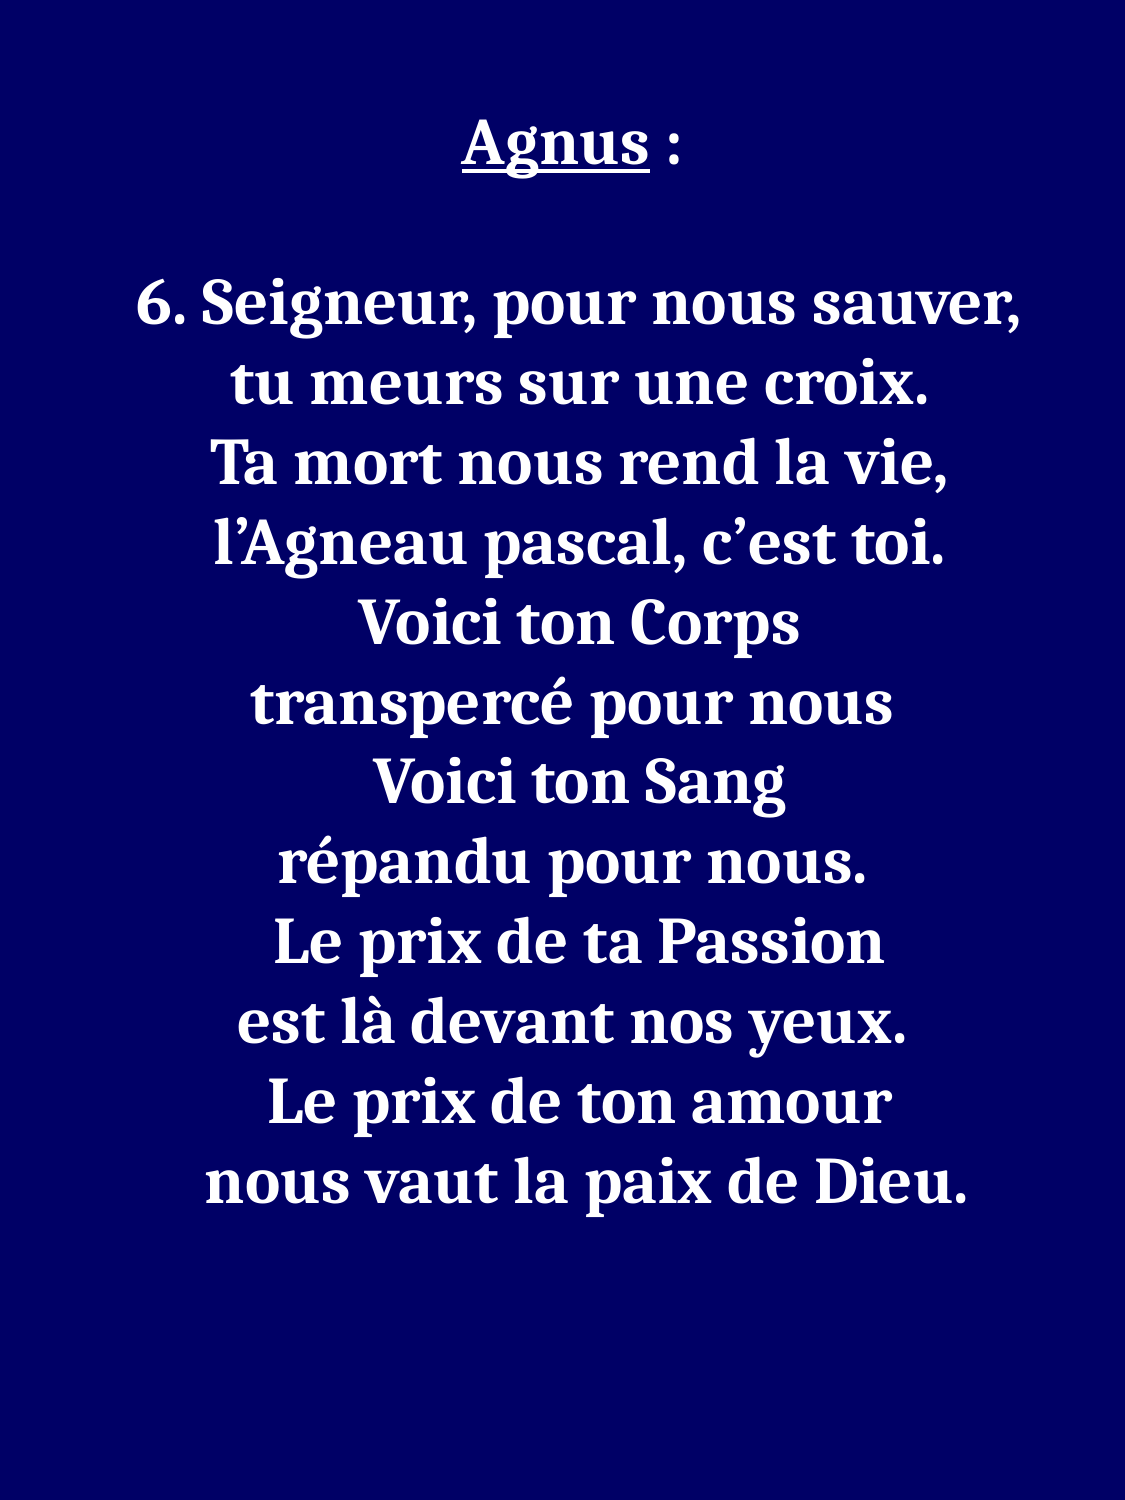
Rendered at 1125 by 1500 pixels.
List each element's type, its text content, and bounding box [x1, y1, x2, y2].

text_box Agnus : 6. Seigneur, pour nous sauver, tu meurs sur une croix. Ta mort nous rend la vie, l’Agneau pascal, c’est toi. Voici ton Corps transpercé pour nous Voici ton Sang répandu pour nous. Le prix de ta Passion est là devant nos yeux. Le prix de ton amour nous vaut la paix de Dieu. [0, 0, 1125, 1275]
